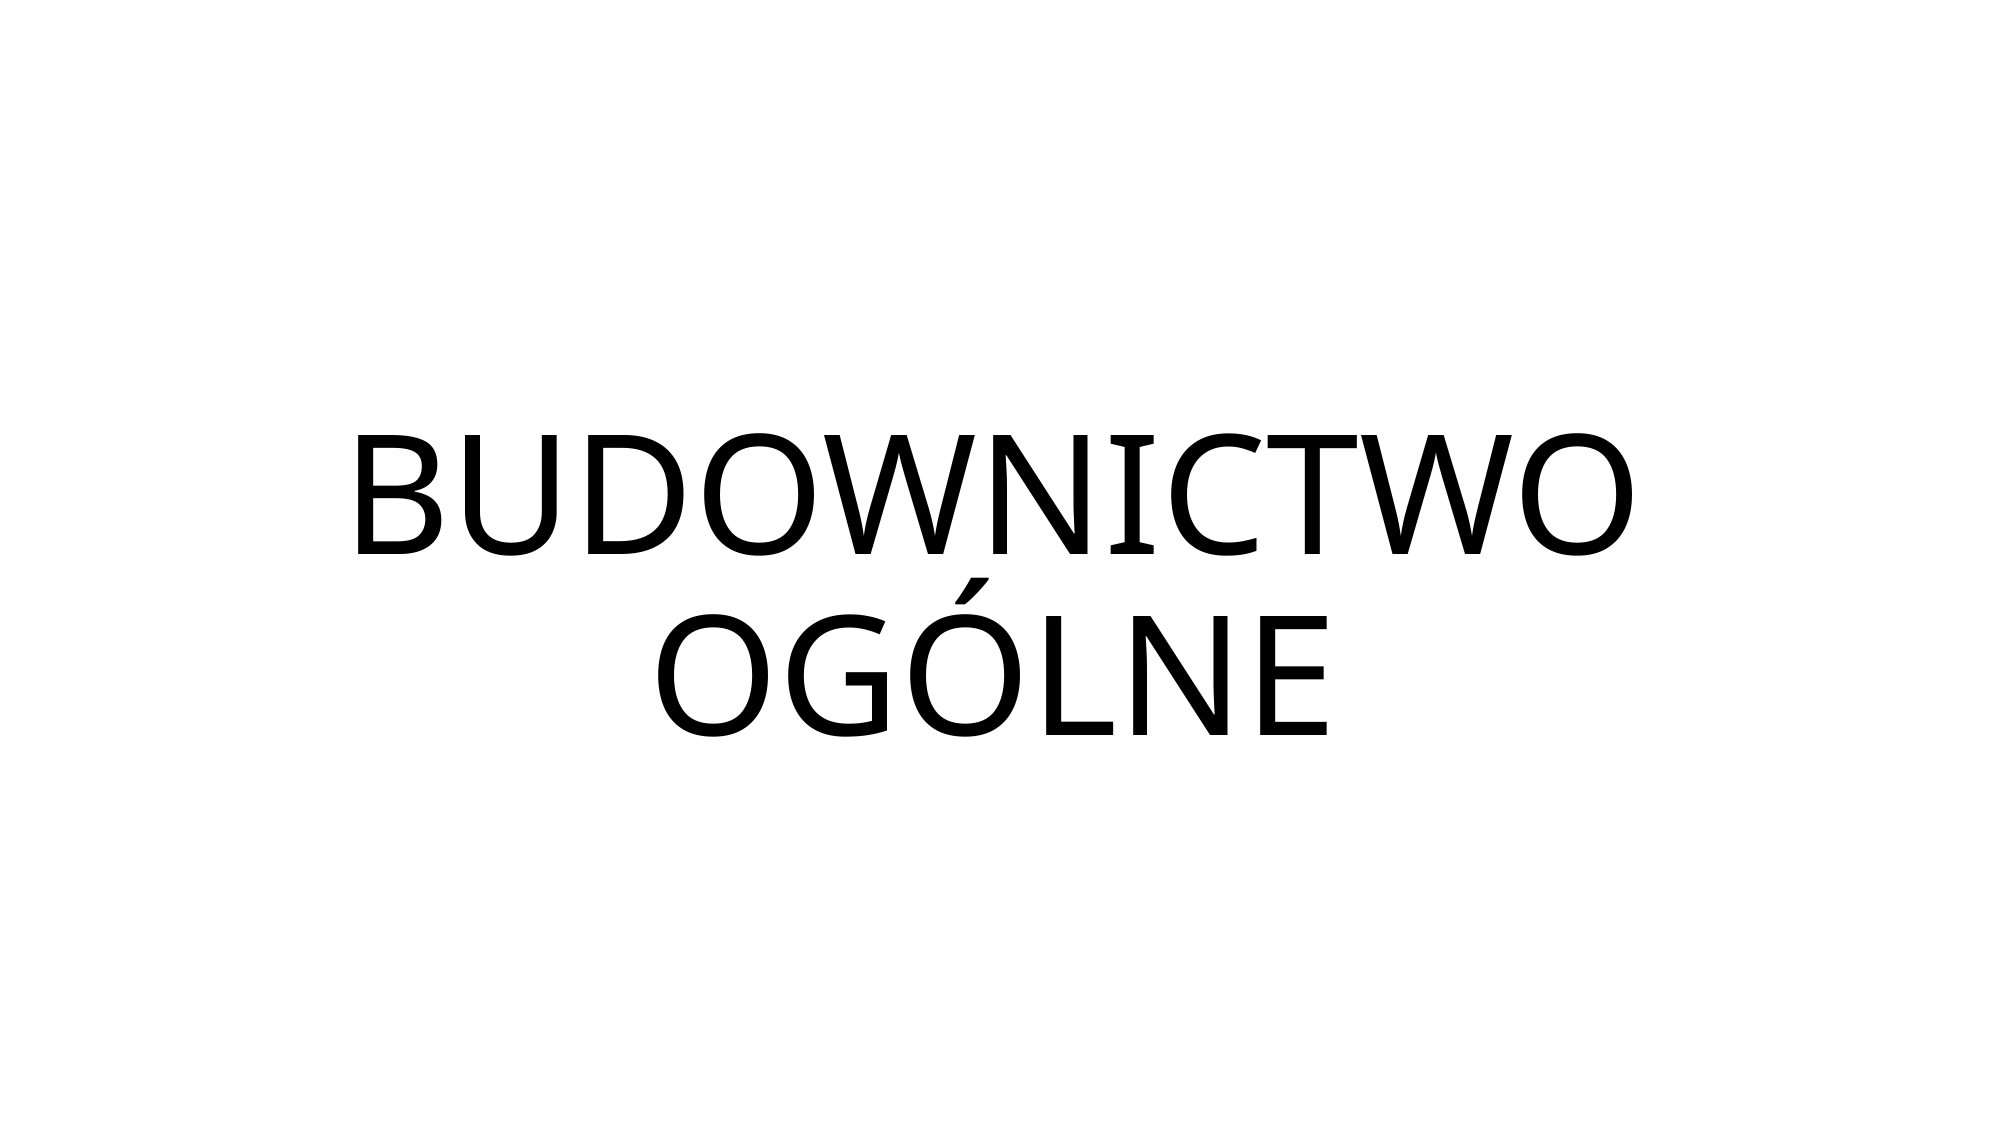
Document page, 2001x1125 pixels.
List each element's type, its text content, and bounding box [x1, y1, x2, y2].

title BUDOWNICTWO OGÓLNE [242, 386, 1743, 779]
